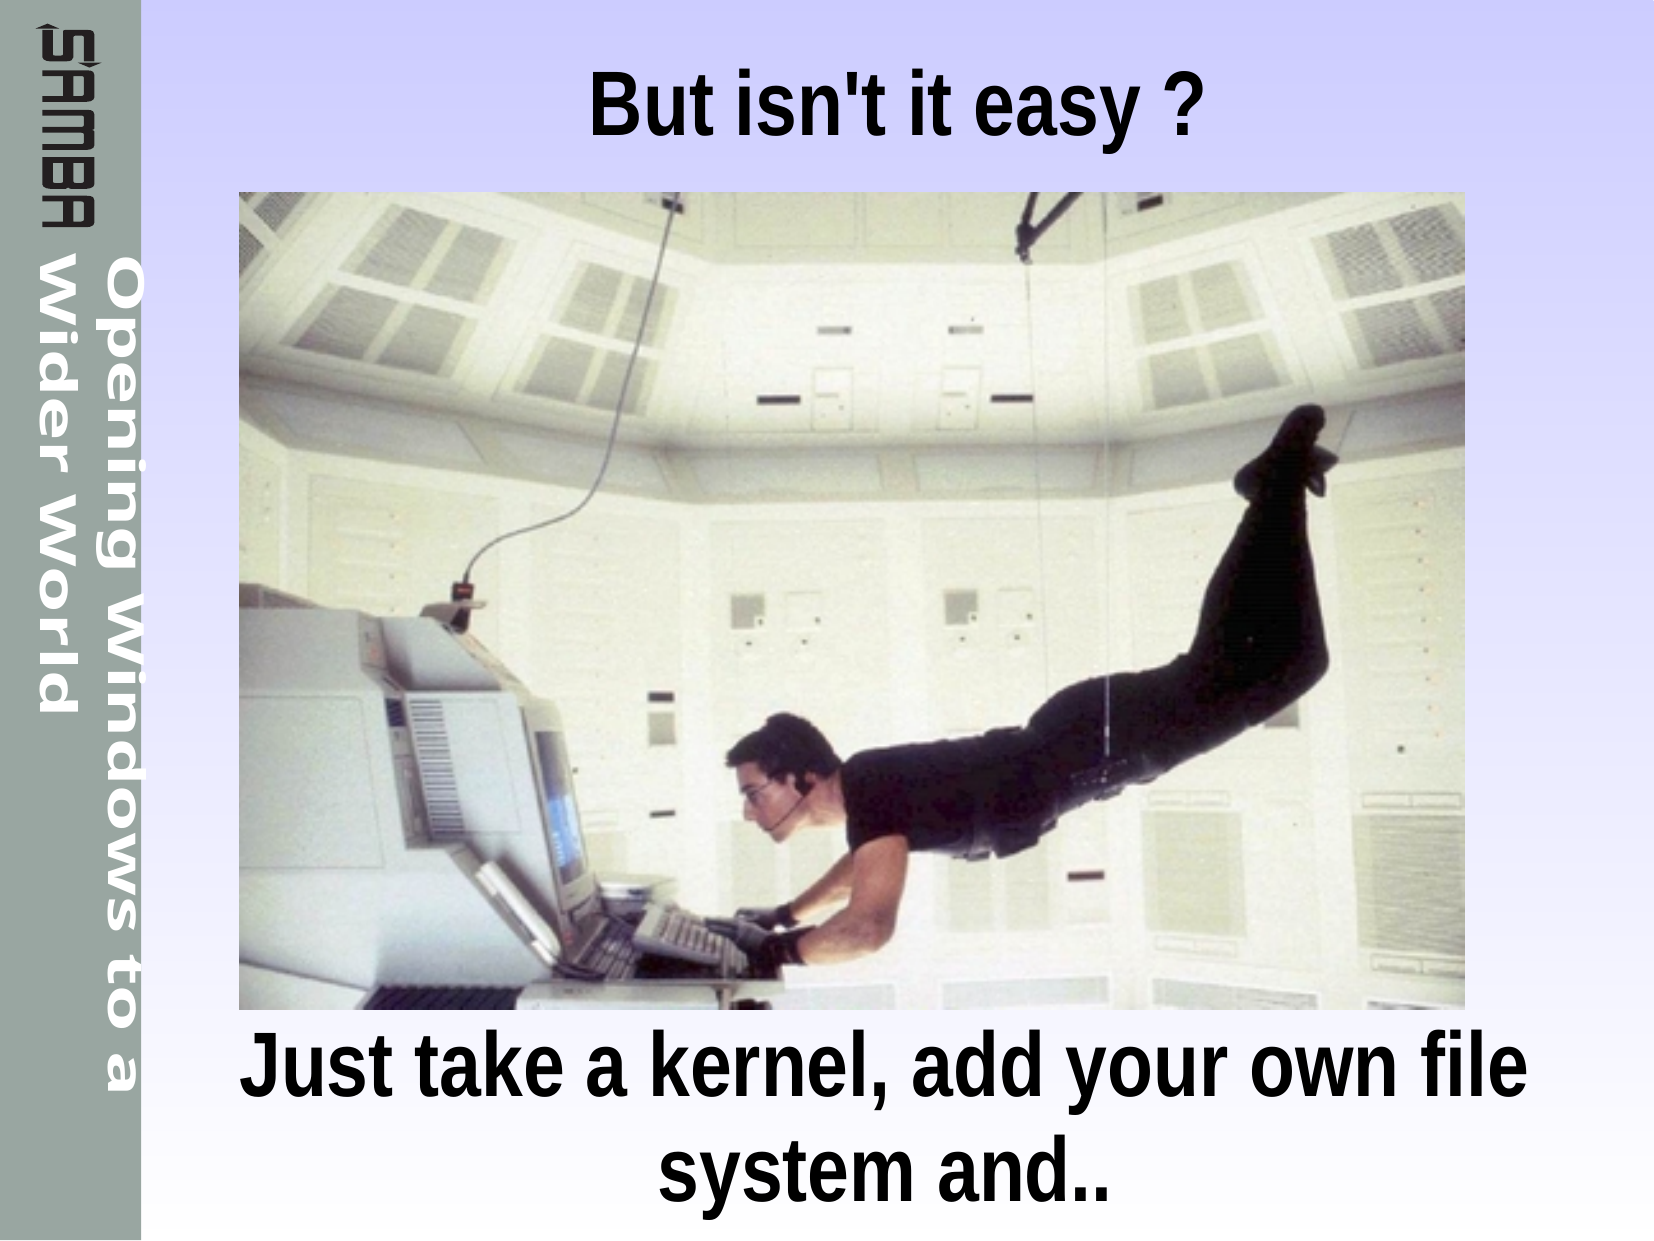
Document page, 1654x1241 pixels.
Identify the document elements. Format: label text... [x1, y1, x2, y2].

picture [239, 192, 1465, 1008]
title Just take a kernel, add your own file system and.. [179, 1008, 1592, 1223]
title But isn't it easy ? [192, 0, 1606, 206]
